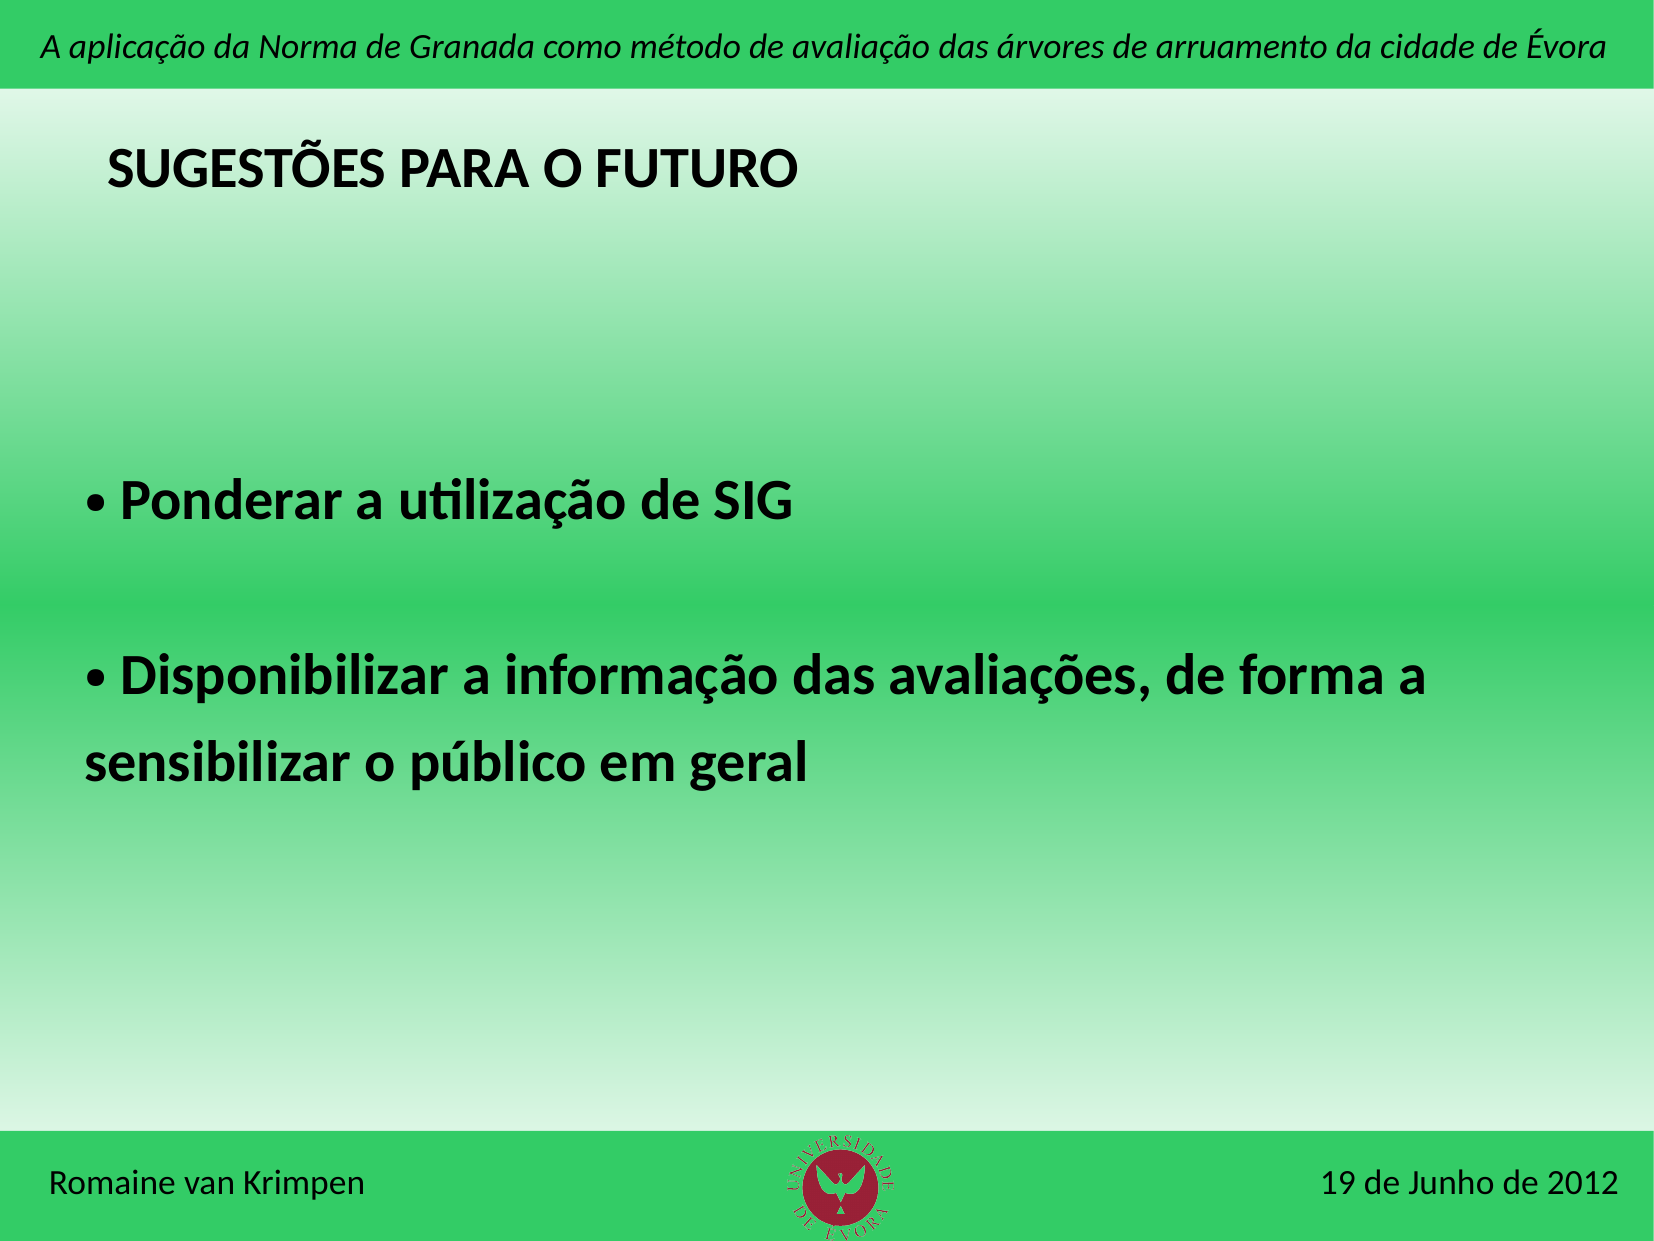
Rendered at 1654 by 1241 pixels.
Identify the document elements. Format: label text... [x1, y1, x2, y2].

text_box SUGESTÕES PARA O FUTURO [78, 132, 1587, 214]
picture [787, 1135, 894, 1241]
text_box Ponderar a utilização de SIG Disponibilizar a informação das avaliações, de forma a sensibilizar o público em geral [78, 289, 1587, 1040]
